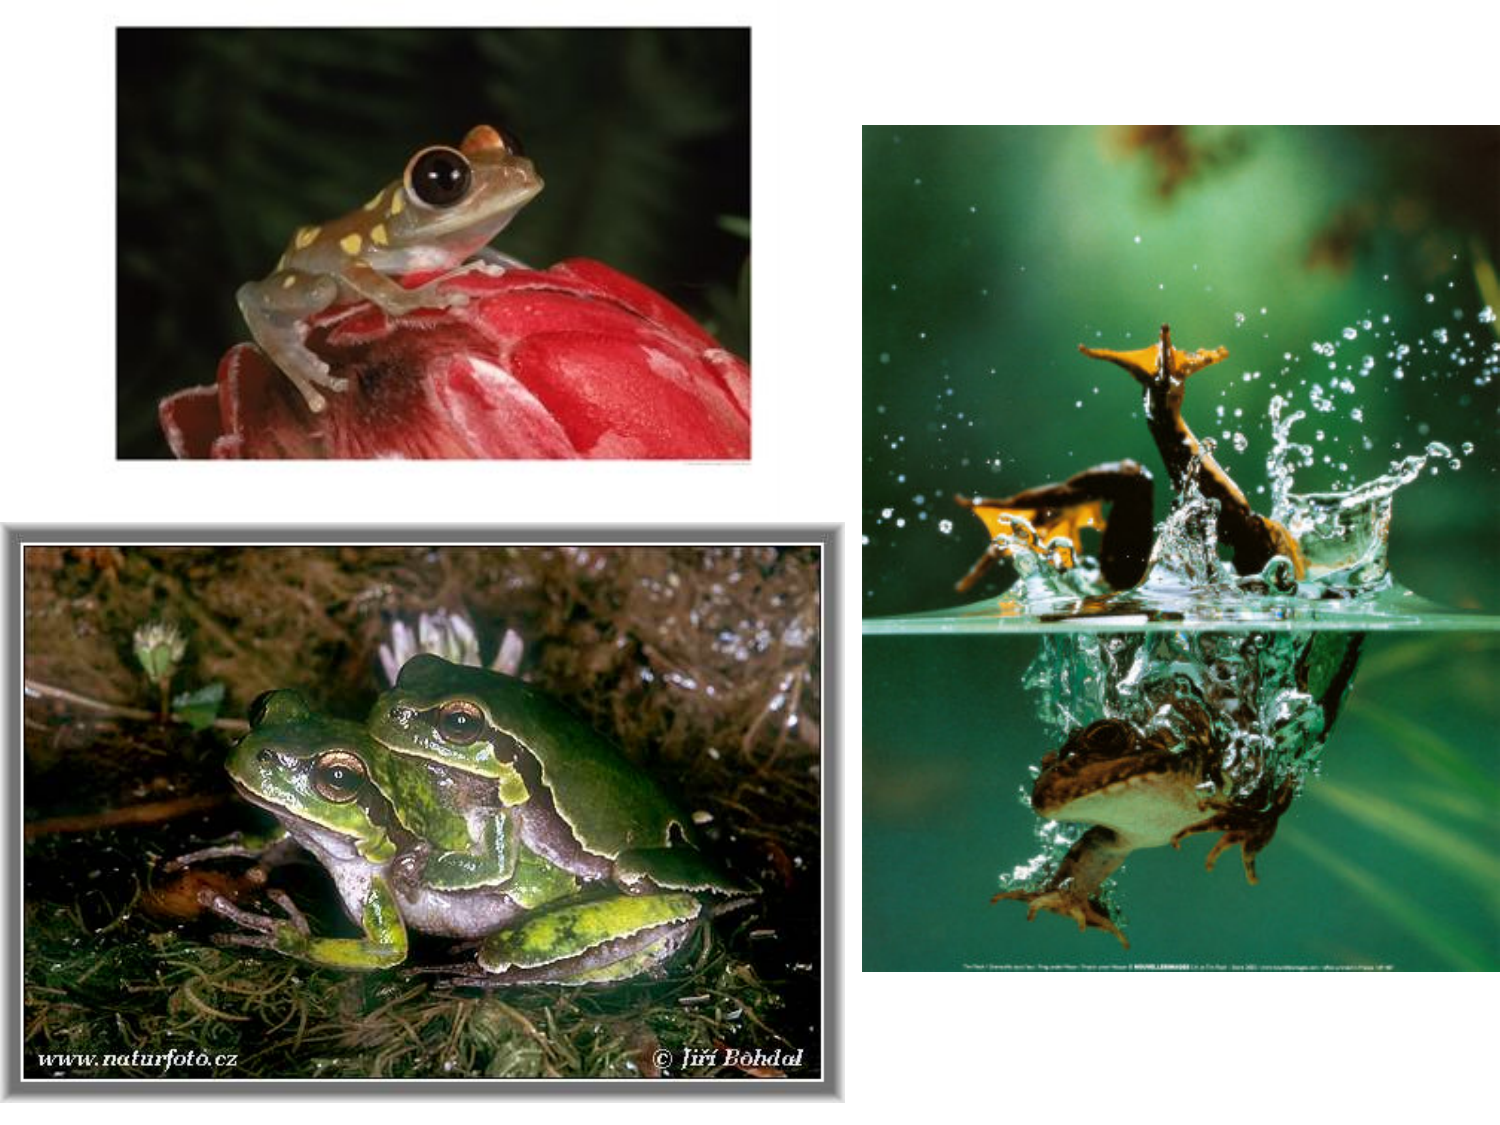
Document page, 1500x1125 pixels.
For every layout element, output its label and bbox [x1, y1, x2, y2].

picture [862, 125, 1500, 972]
picture [0, 522, 845, 1103]
picture [88, 0, 780, 517]
